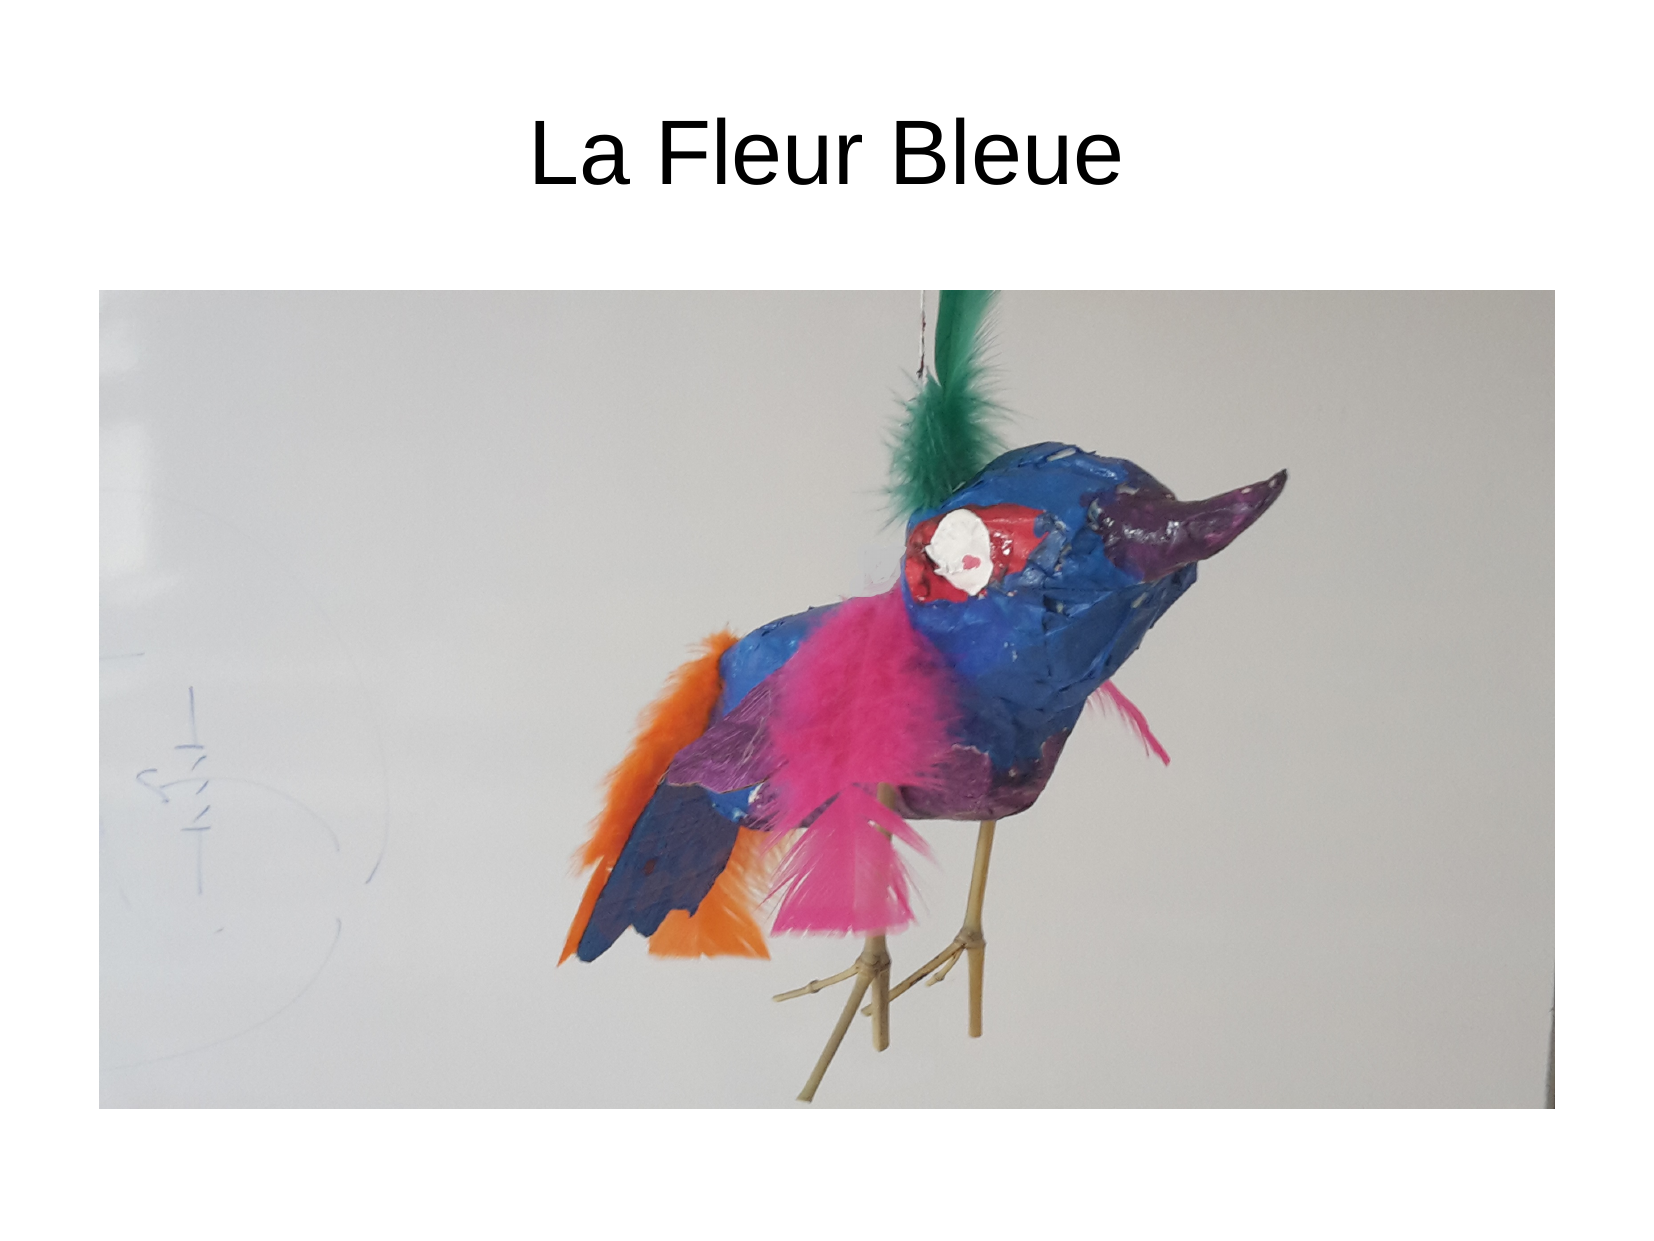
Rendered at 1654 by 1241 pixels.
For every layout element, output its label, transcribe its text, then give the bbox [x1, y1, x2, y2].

title La Fleur Bleue [82, 49, 1571, 257]
picture [99, 290, 1555, 1109]
